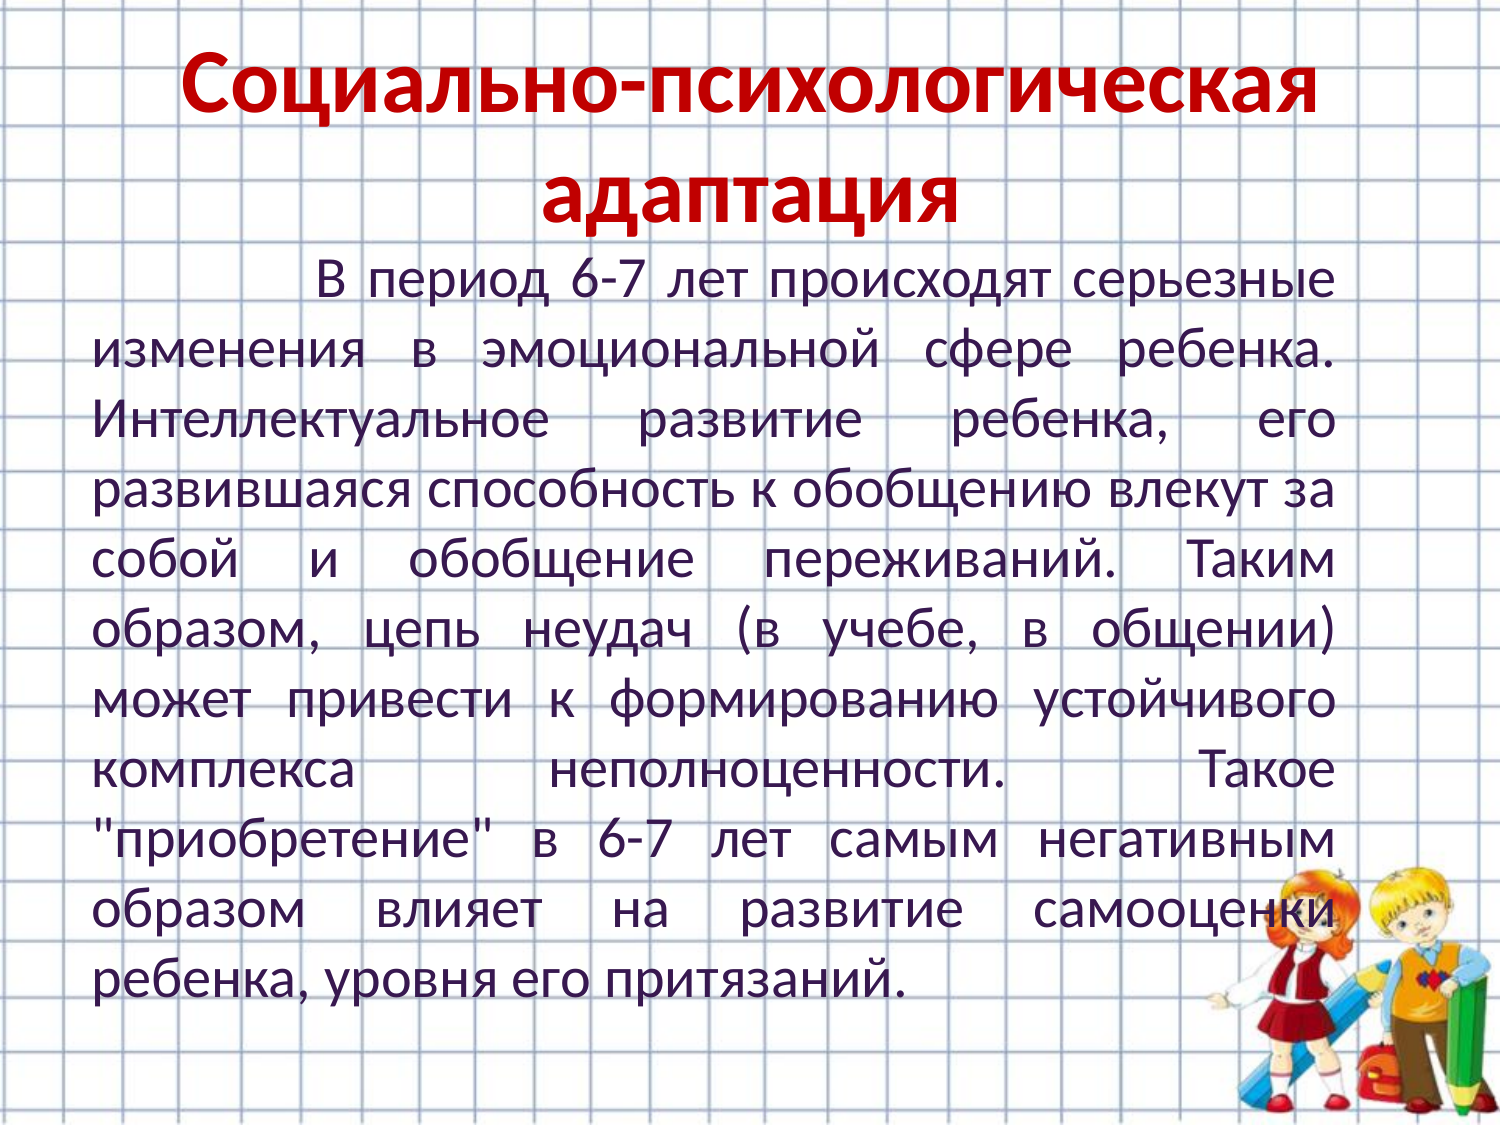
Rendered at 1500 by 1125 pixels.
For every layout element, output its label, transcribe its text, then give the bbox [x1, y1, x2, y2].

list В период 6-7 лет происходят серьезные изменения в эмоциональной сфере ребенка. Интеллектуальное развитие ребенка, его развившаяся способность к обобщению влекут за собой и обобщение переживаний. Таким образом, цепь неудач (в учебе, в общении) может привести к формированию устойчивого комплекса неполноценности. Такое "приобретение" в 6-7 лет самым негативным образом влияет на развитие самооценки ребенка, уровня его притязаний. [76, 243, 1353, 1094]
picture [0, 0, 1500, 1125]
title Социально-психологическая адаптация [76, 18, 1427, 243]
